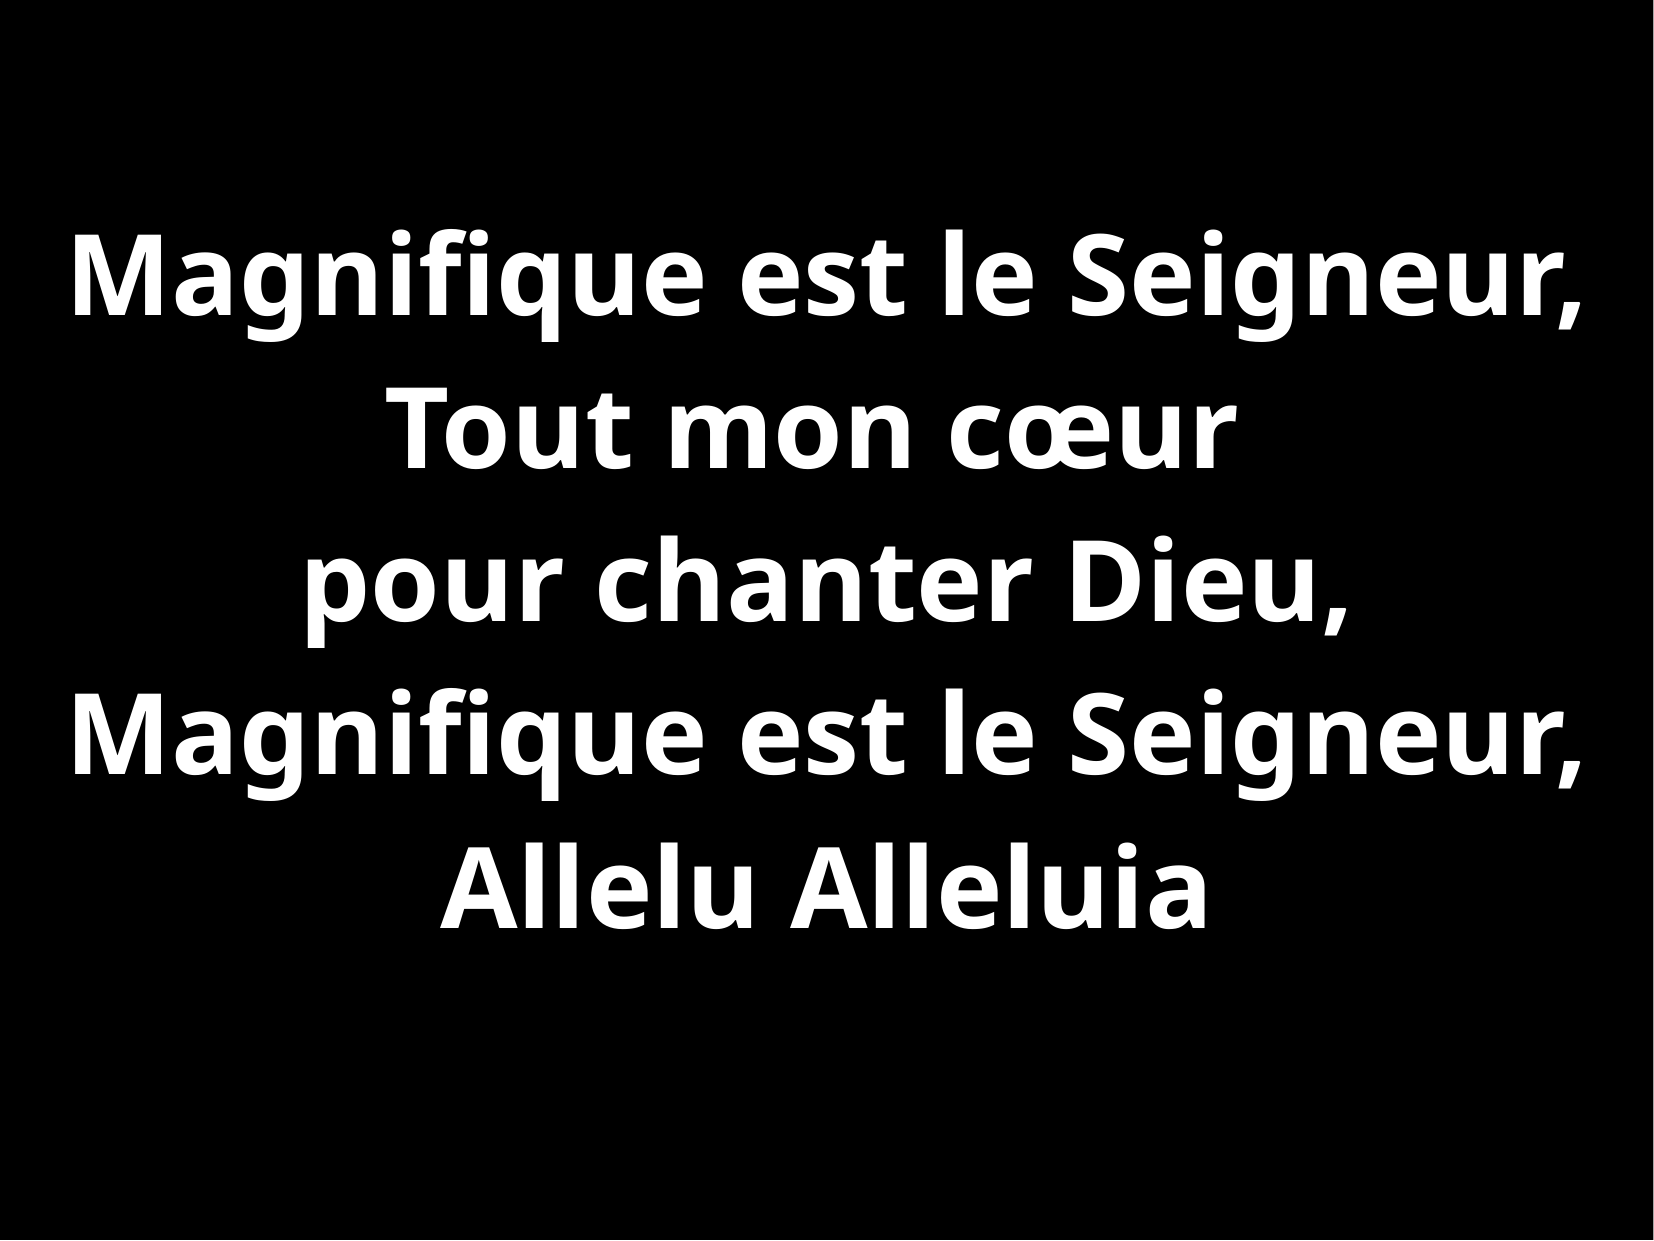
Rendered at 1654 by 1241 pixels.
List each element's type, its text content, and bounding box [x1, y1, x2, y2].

subtitle Magnifique est le Seigneur, Tout mon cœur pour chanter Dieu, Magnifique est le Seigneur, Allelu Alleluia [35, 29, 1619, 1127]
